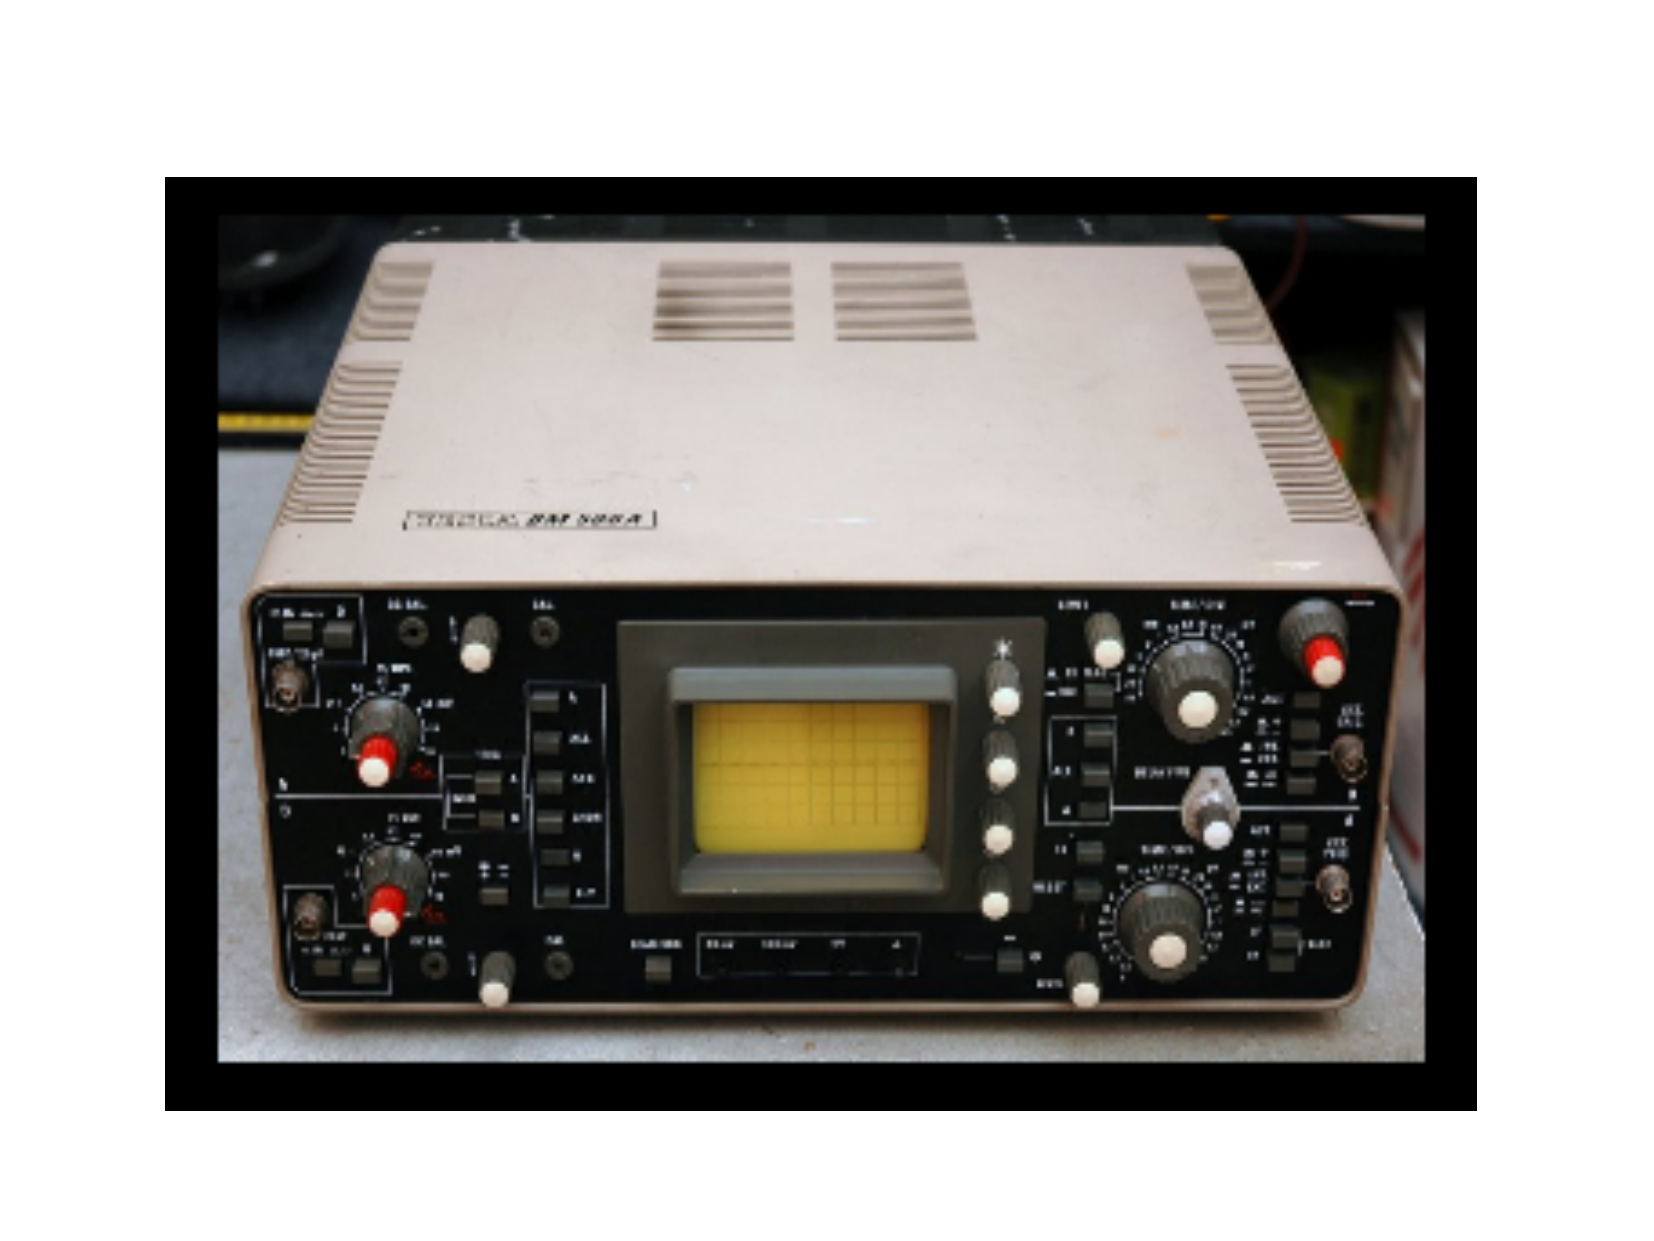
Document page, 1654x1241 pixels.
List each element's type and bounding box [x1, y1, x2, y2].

picture [165, 177, 1477, 1111]
